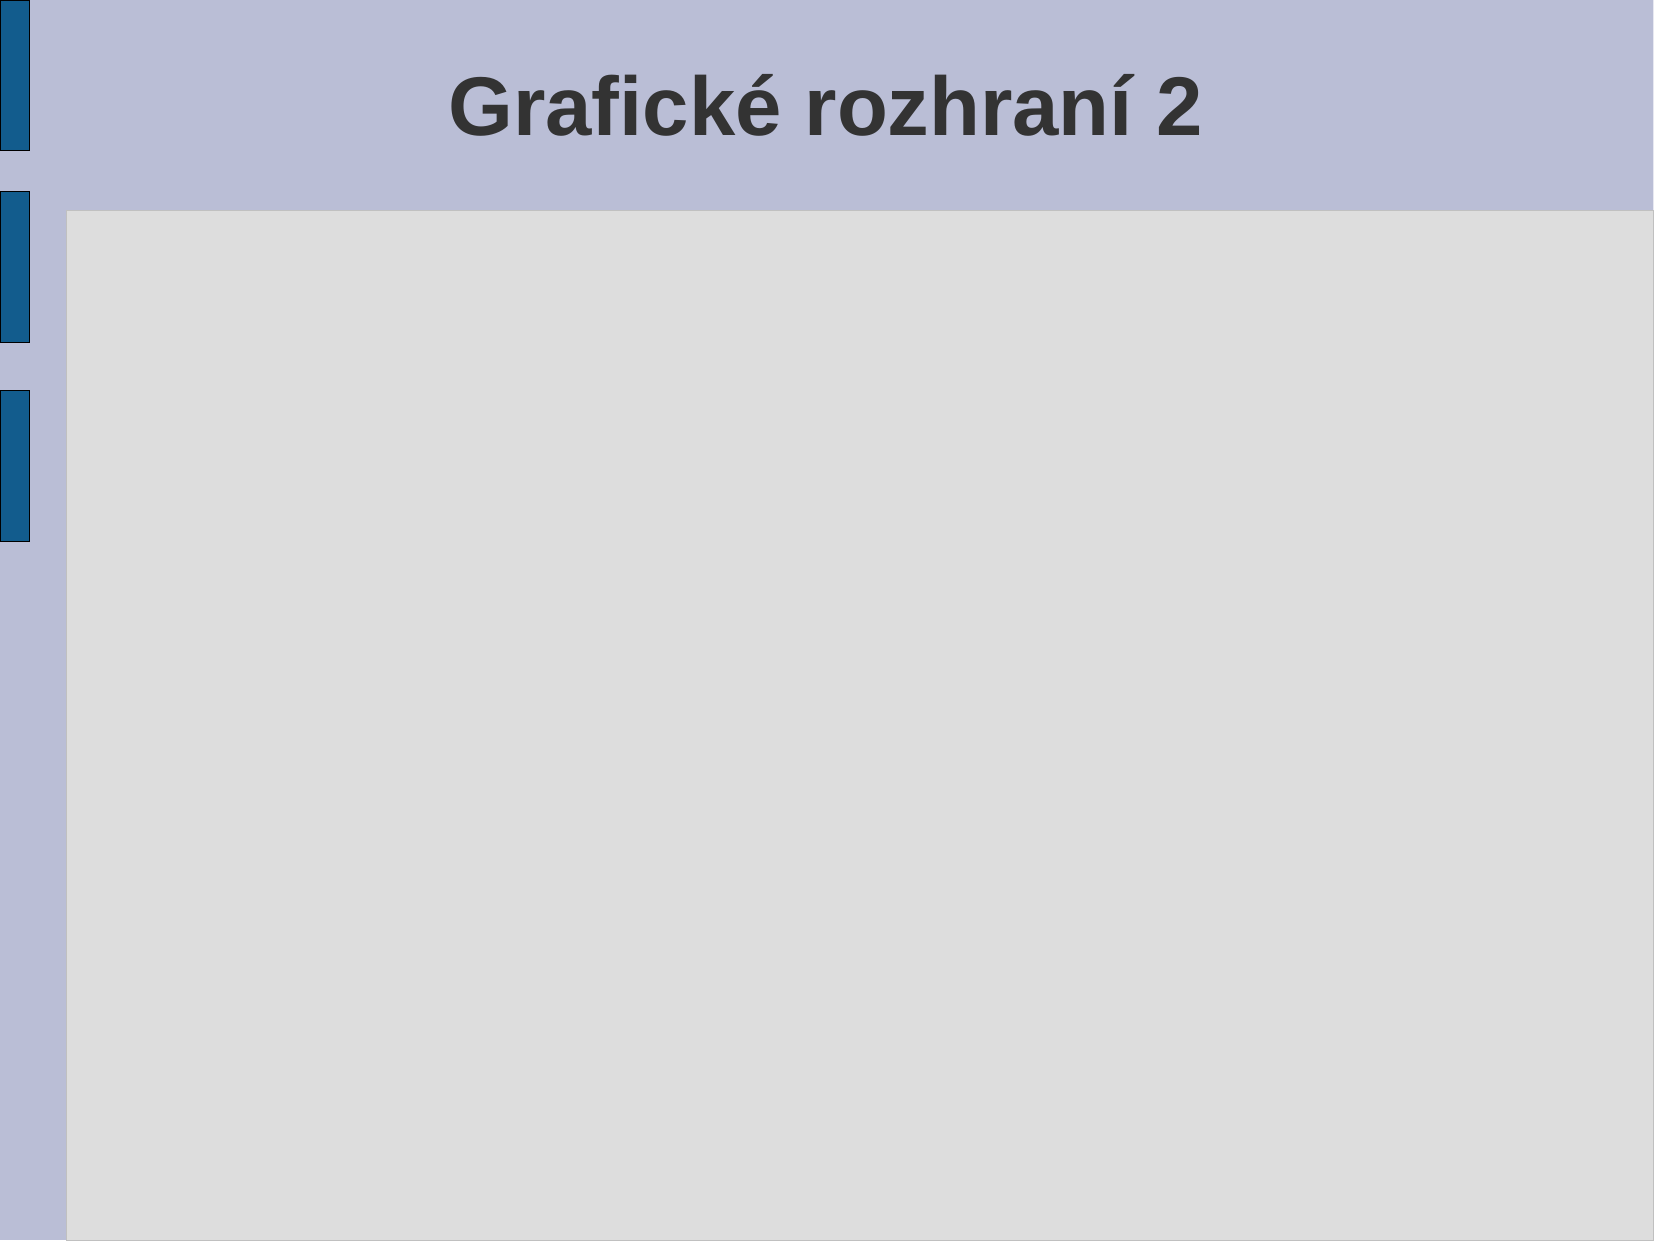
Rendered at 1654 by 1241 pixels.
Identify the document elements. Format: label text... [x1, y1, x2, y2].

title Grafické rozhraní 2 [120, 17, 1533, 196]
